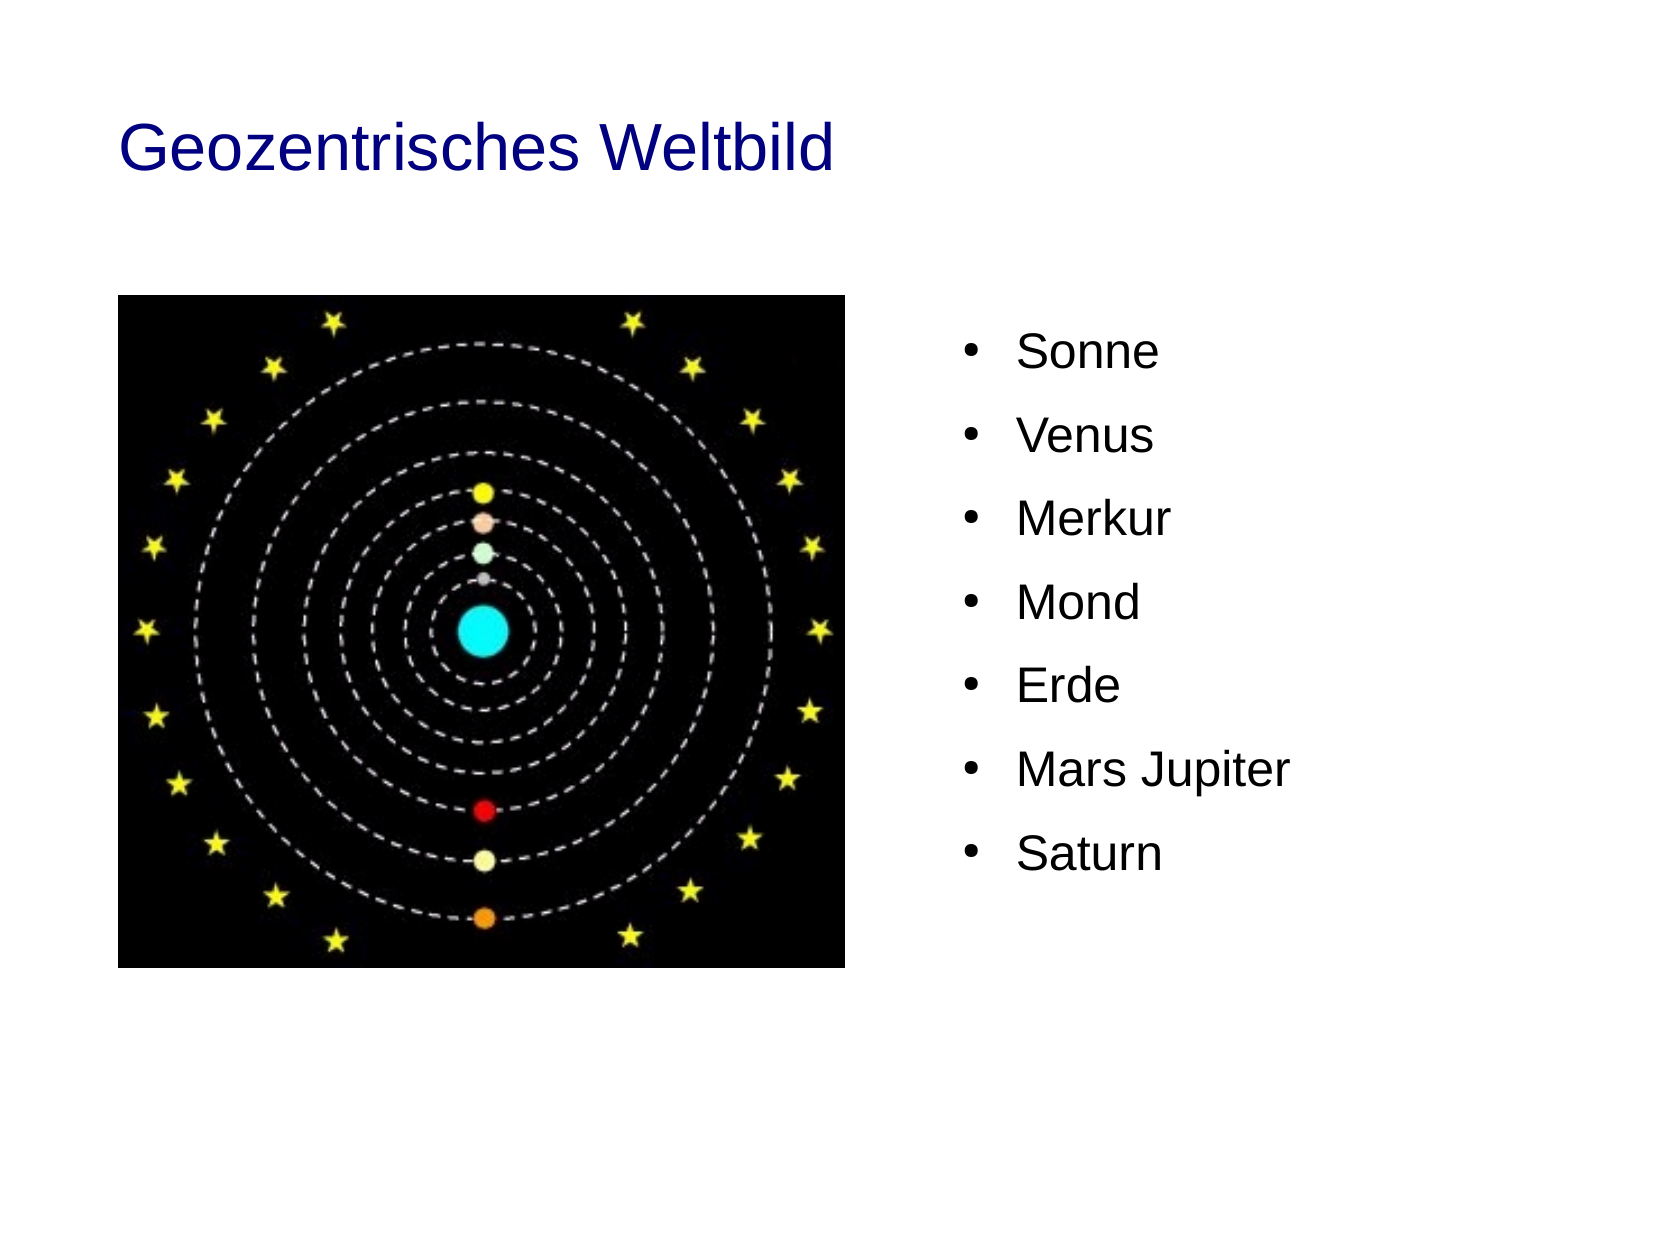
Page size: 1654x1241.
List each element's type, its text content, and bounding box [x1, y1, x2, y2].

picture [118, 295, 845, 968]
title Geozentrisches Weltbild [118, 88, 1607, 207]
list Sonne Venus Merkur Mond Erde Mars Jupiter Saturn [944, 295, 1654, 1114]
